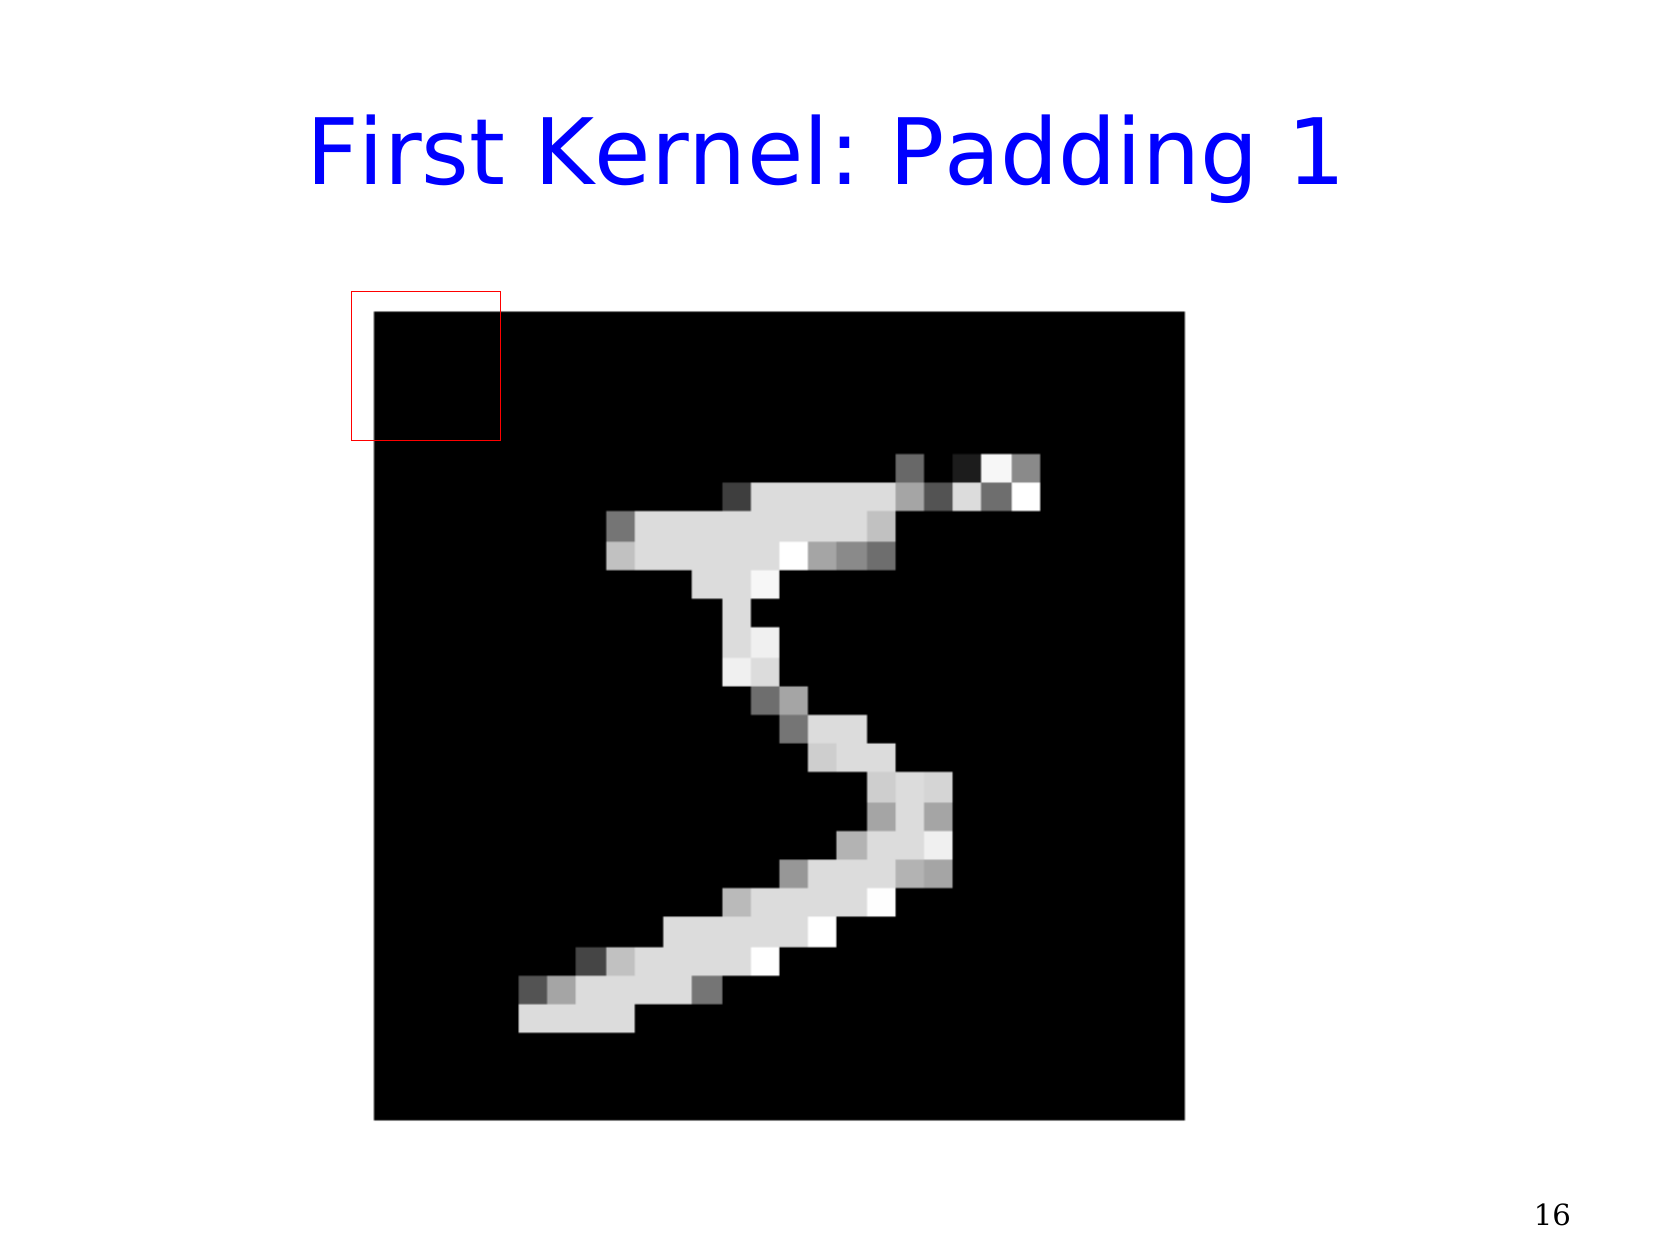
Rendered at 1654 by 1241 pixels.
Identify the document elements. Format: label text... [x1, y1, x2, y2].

picture [357, 299, 1203, 1132]
title First Kernel: Padding 1 [82, 49, 1571, 257]
picture [357, 299, 500, 440]
